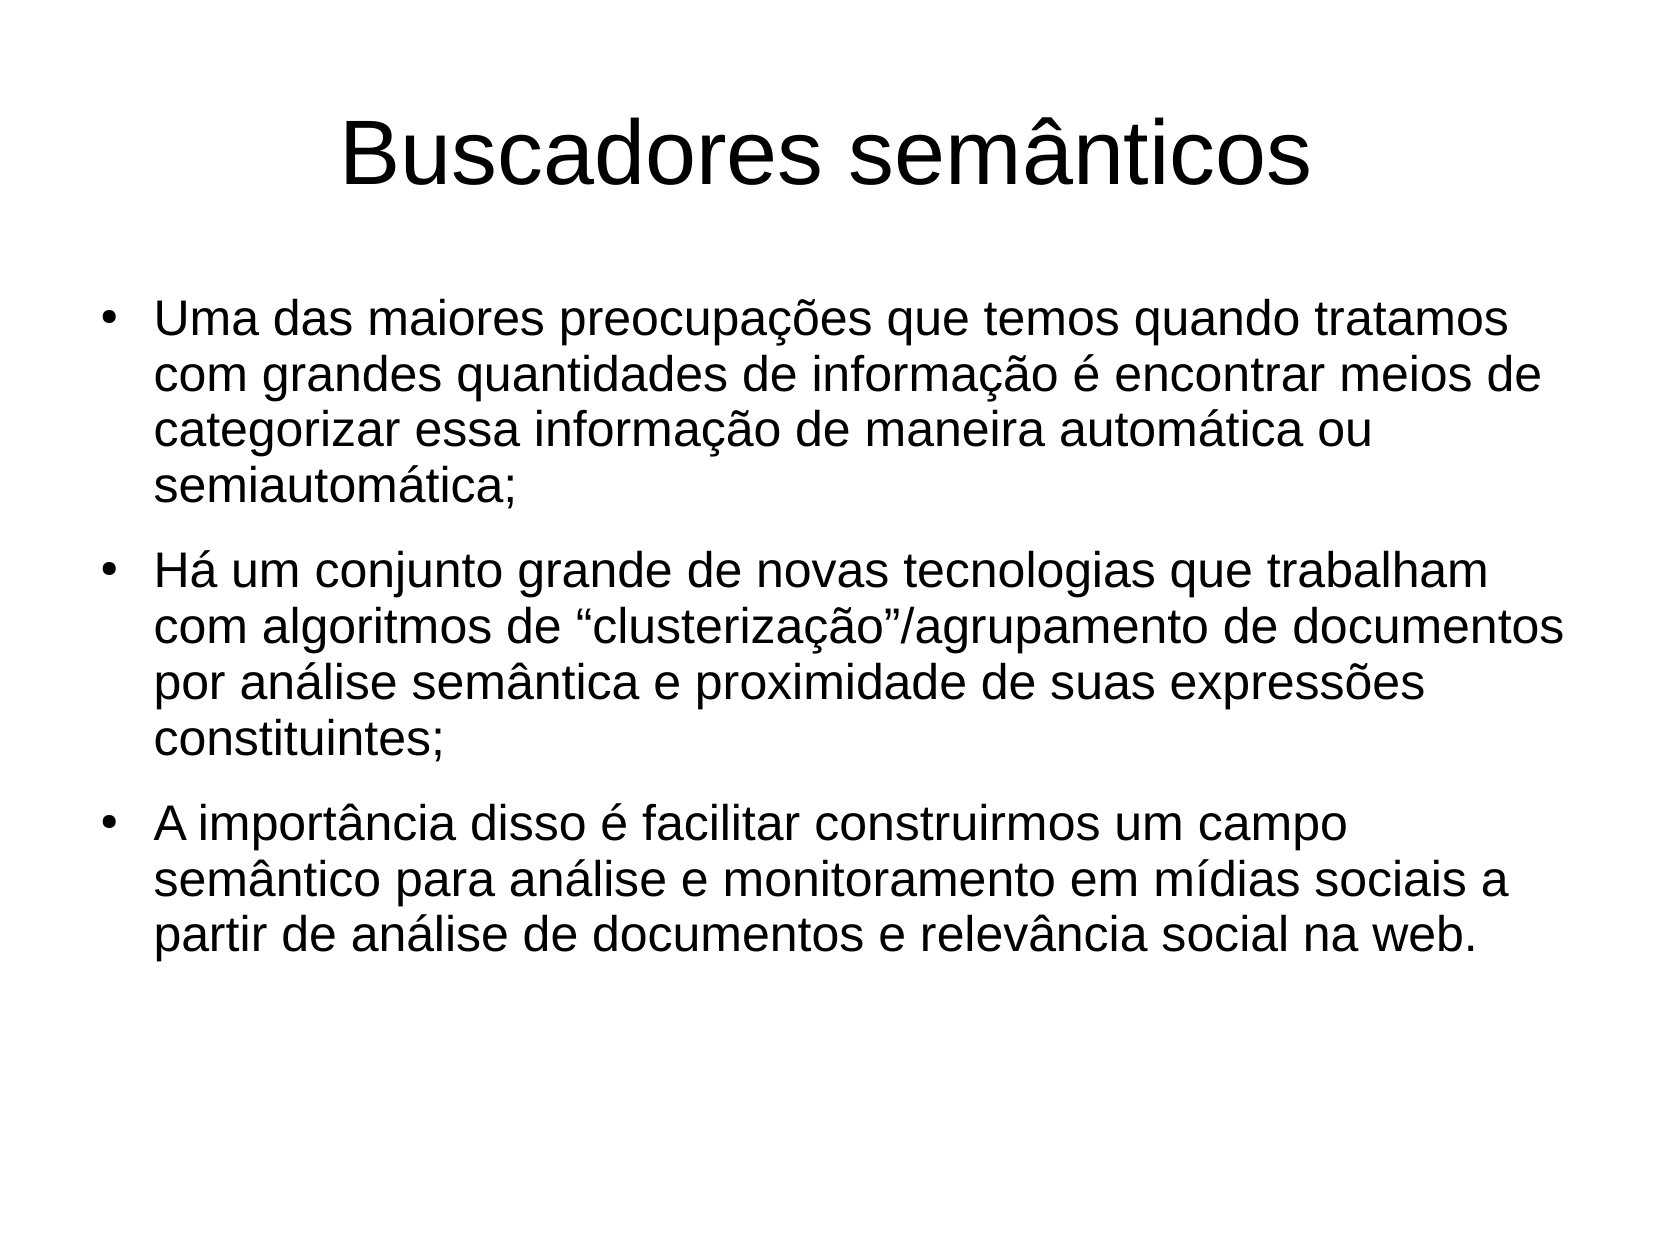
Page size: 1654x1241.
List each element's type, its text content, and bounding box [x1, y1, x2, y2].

title Buscadores semânticos [82, 49, 1571, 257]
list Uma das maiores preocupações que temos quando tratamos com grandes quantidades de informação é encontrar meios de categorizar essa informação de maneira automática ou semiautomática; Há um conjunto grande de novas tecnologias que trabalham com algoritmos de “clusterização”/agrupamento de documentos por análise semântica e proximidade de suas expressões constituintes; A importância disso é facilitar construirmos um campo semântico para análise e monitoramento em mídias sociais a partir de análise de documentos e relevância social na web. [82, 290, 1571, 1010]
